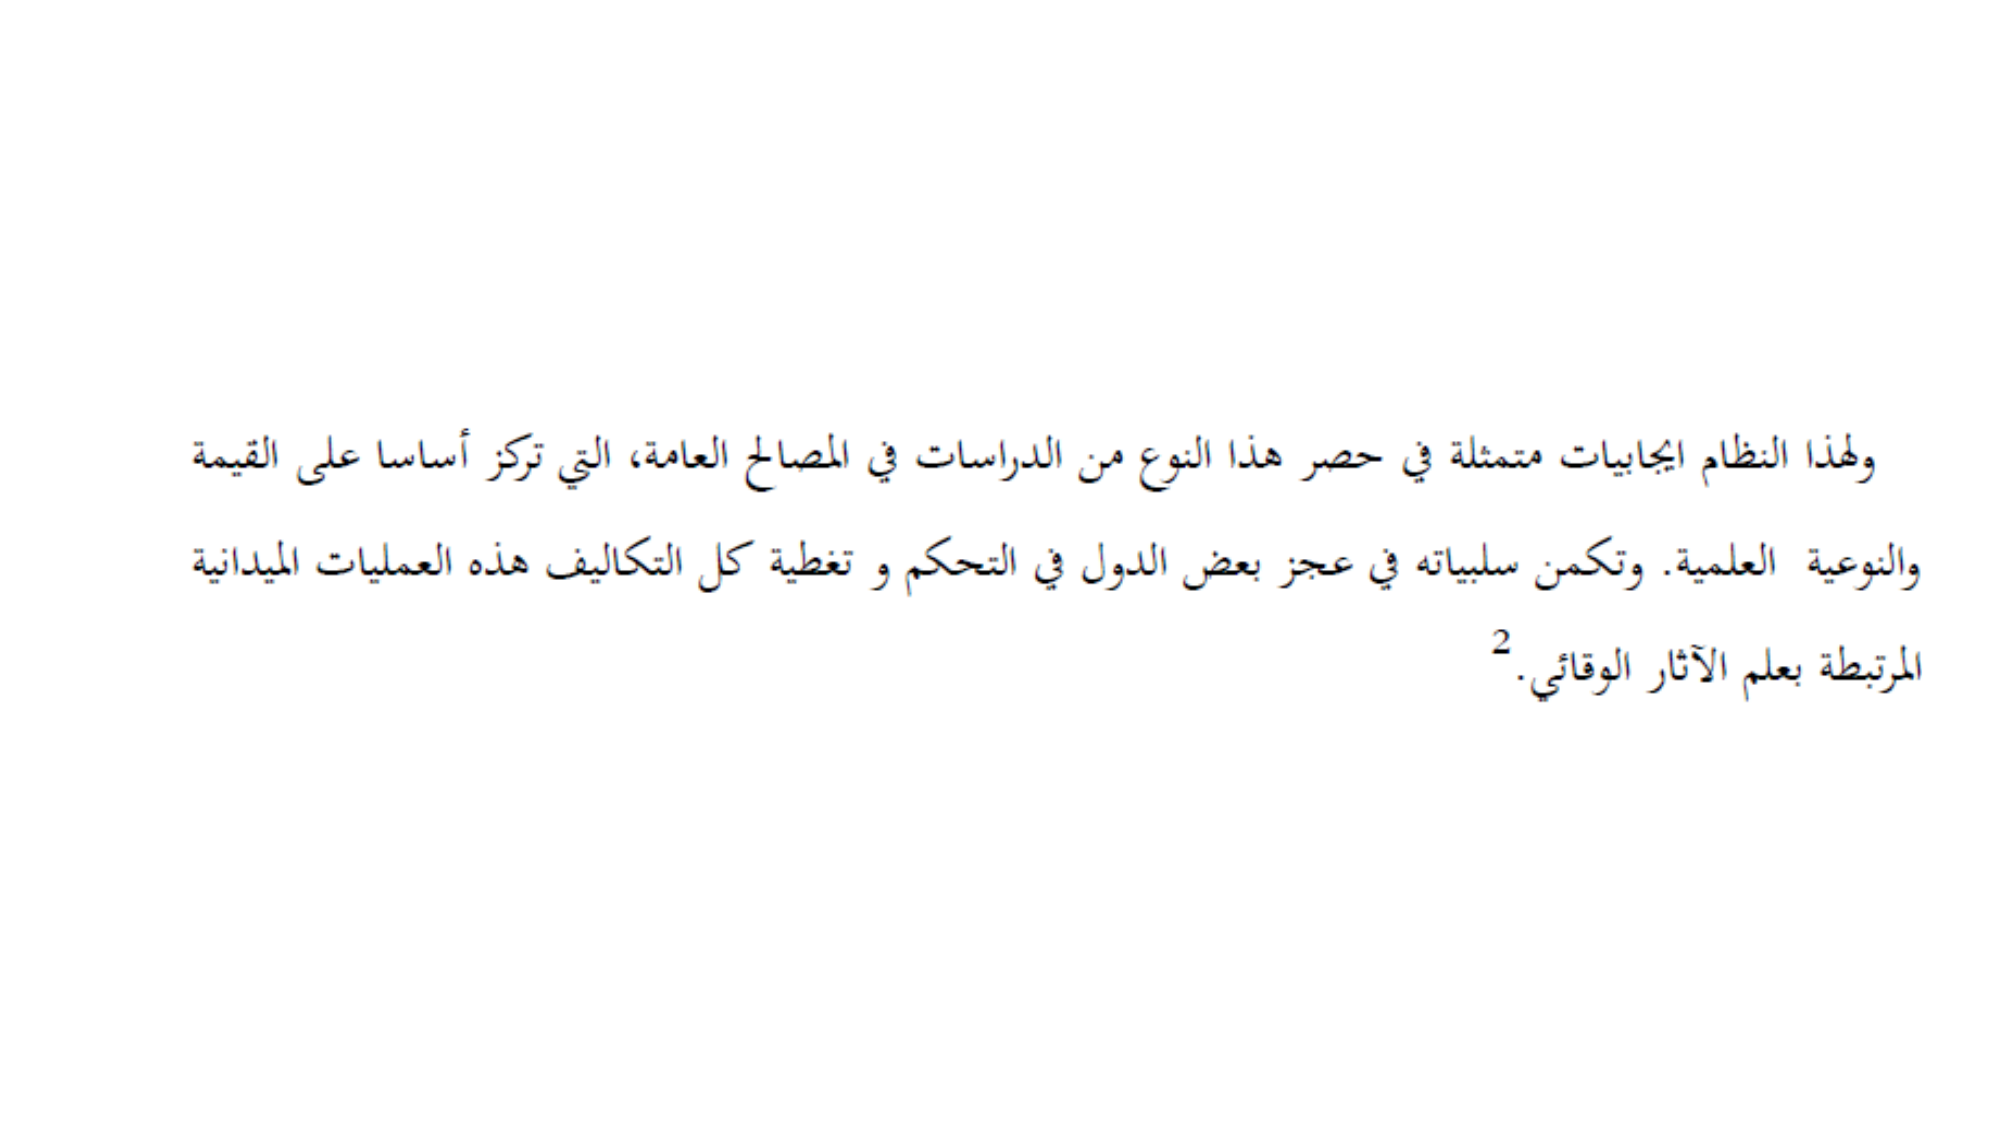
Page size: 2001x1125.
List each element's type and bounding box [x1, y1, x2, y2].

picture [184, 405, 1923, 720]
